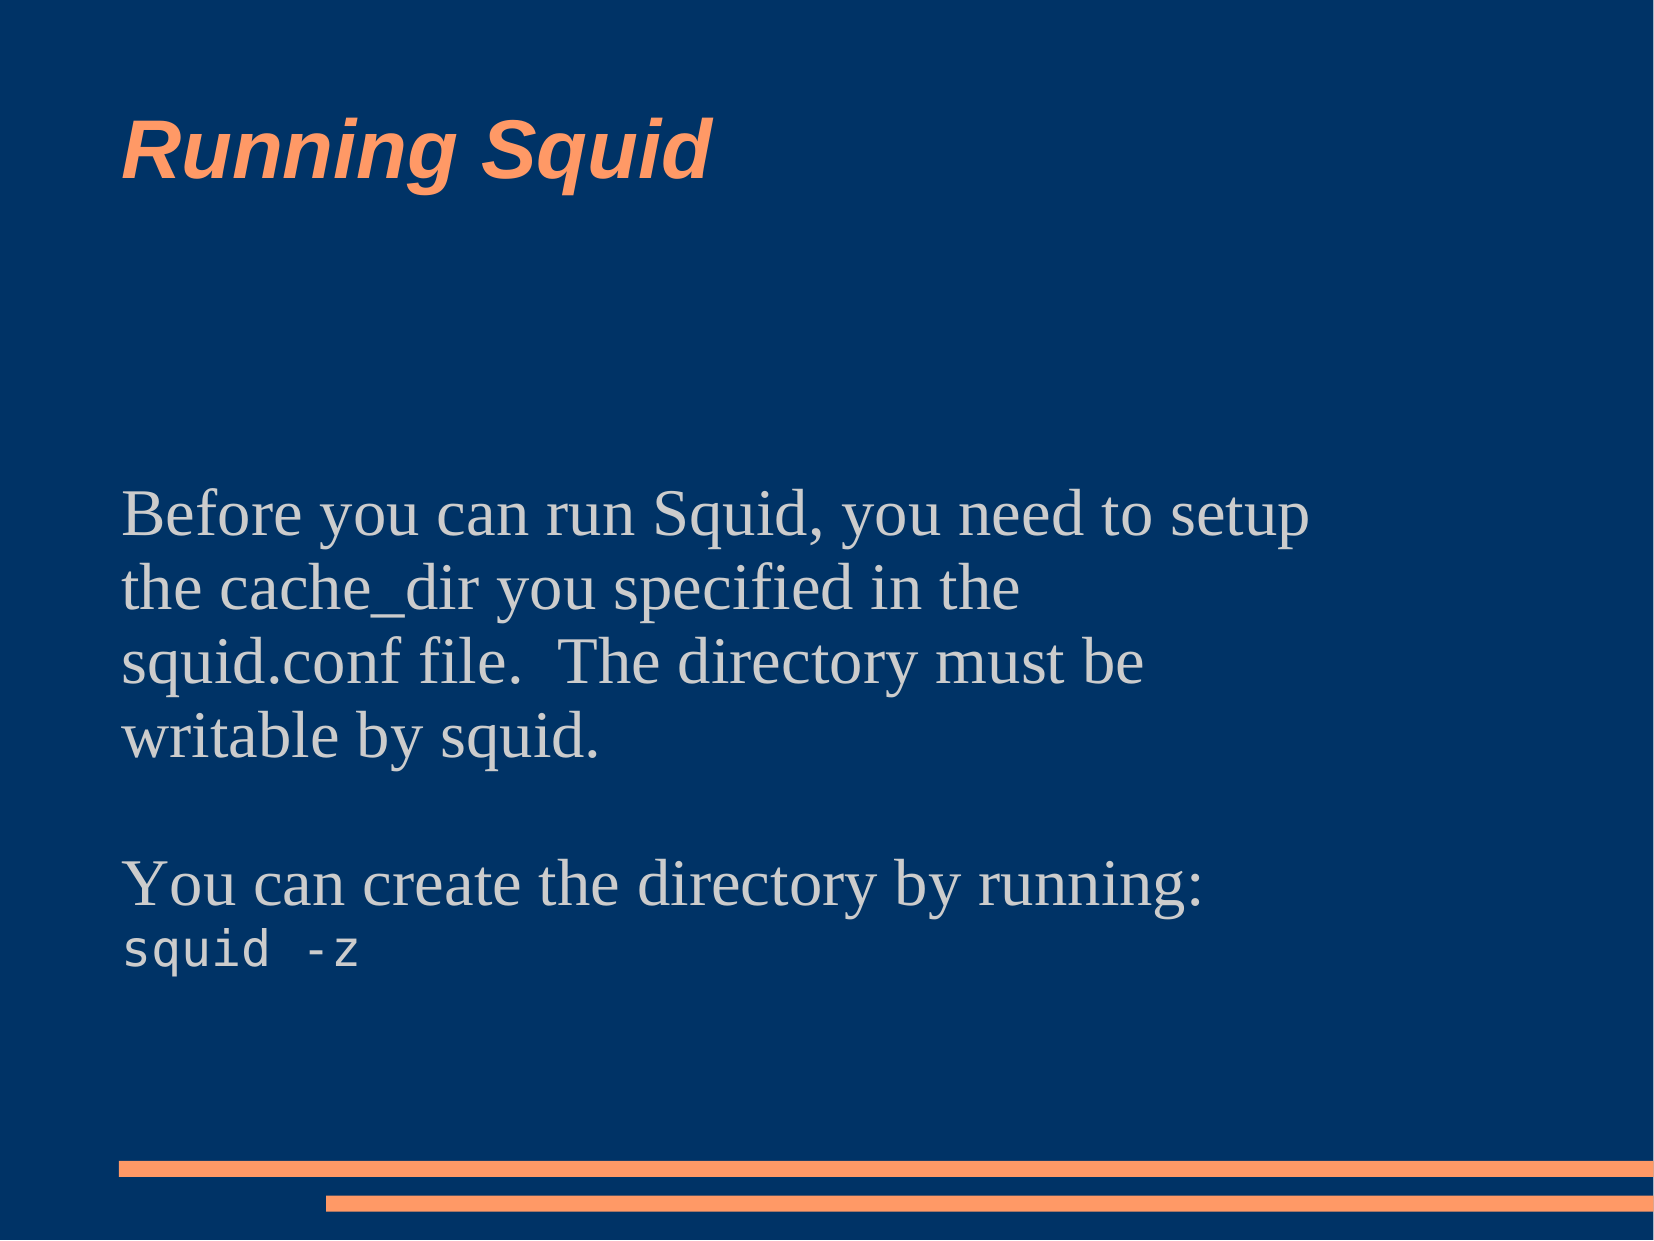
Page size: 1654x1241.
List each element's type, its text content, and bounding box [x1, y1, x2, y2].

title Running Squid [121, 46, 1534, 254]
subtitle Before you can run Squid, you need to setup the cache_dir you specified in the squid.conf file. The directory must be writable by squid. You can create the directory by running: squid -z [121, 322, 1561, 1133]
